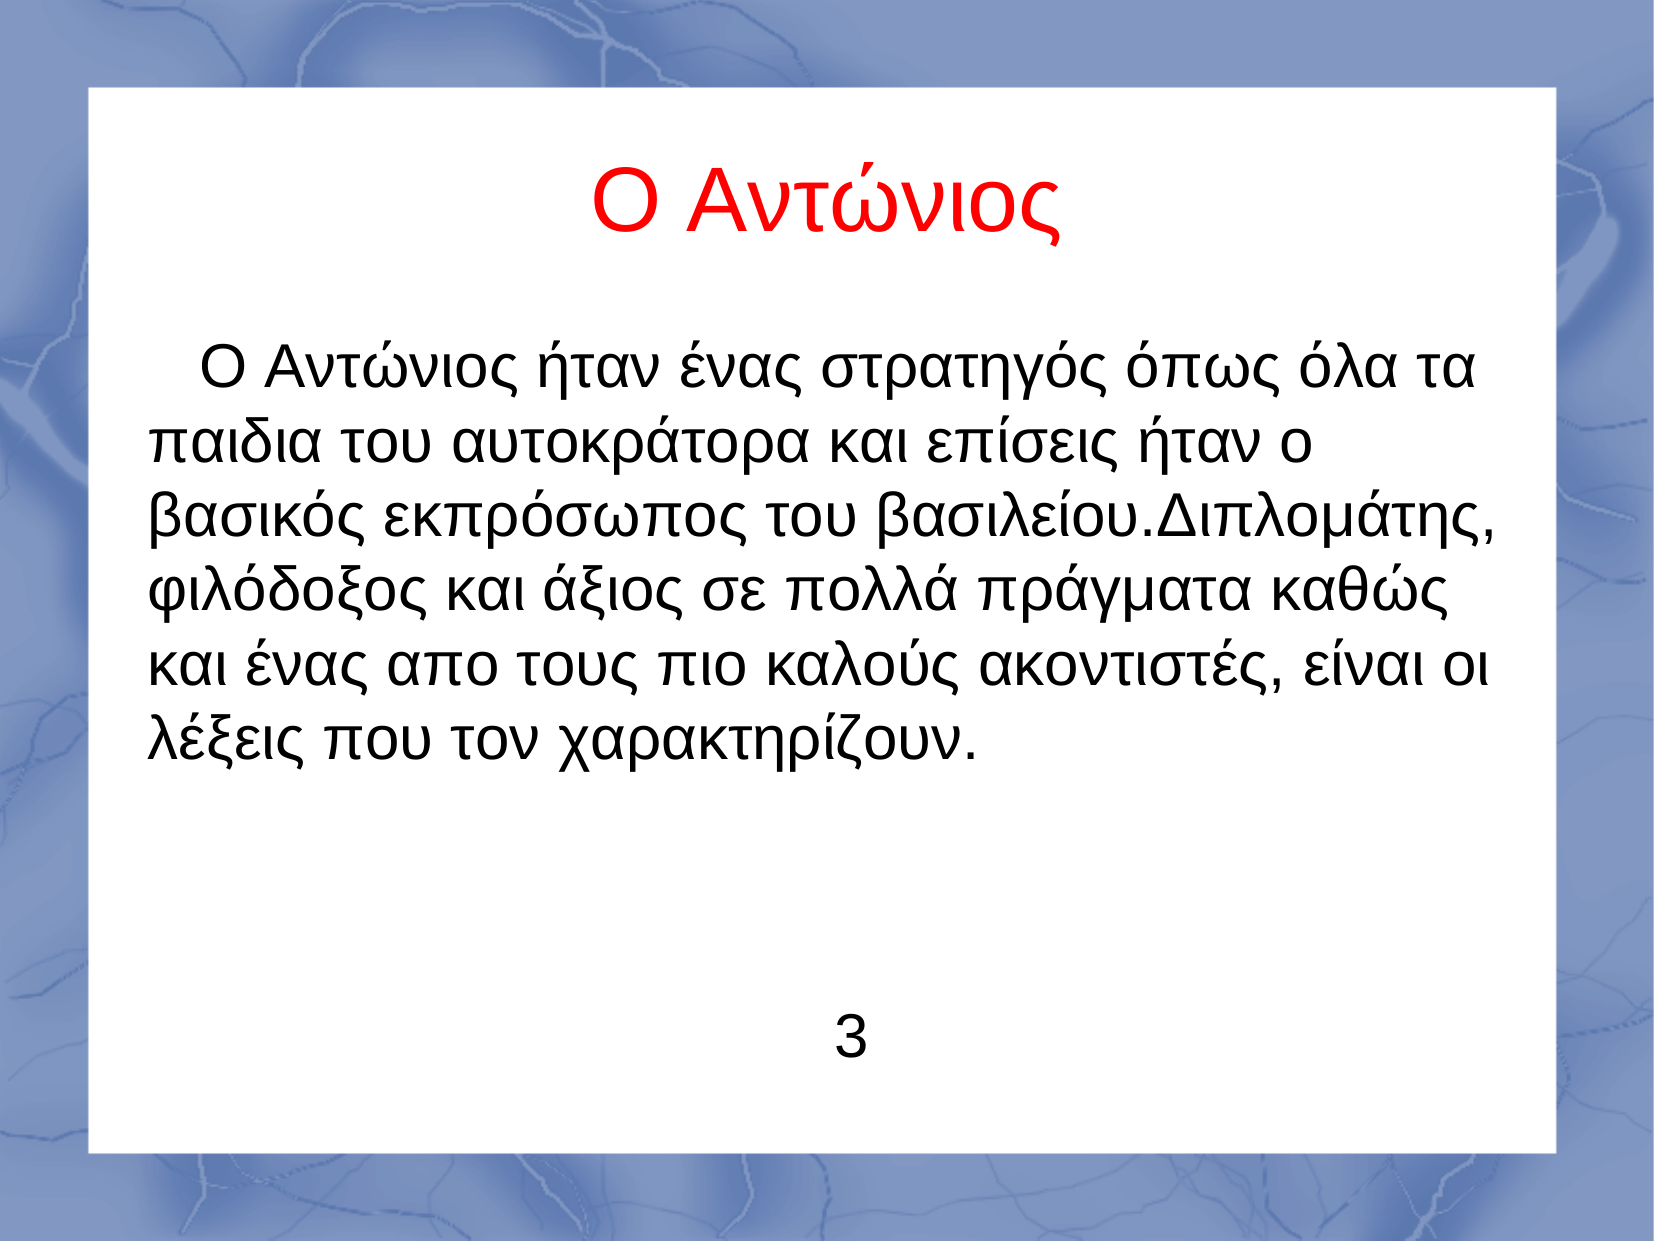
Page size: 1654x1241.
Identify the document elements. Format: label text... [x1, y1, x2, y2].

title Ο Αντώνιος [118, 90, 1536, 298]
list Ο Αντώνιος ήταν ένας στρατηγός όπως όλα τα παιδια του αυτοκράτορα και επίσεις ήταν ο βασικός εκπρόσωπος του βασιλείου.Διπλομάτης, φιλόδοξος και άξιος σε πολλά πράγματα καθώς και ένας απο τους πιο καλούς ακοντιστές, είναι οι λέξεις που τον χαρακτηρίζουν. 3 [147, 325, 1506, 1149]
